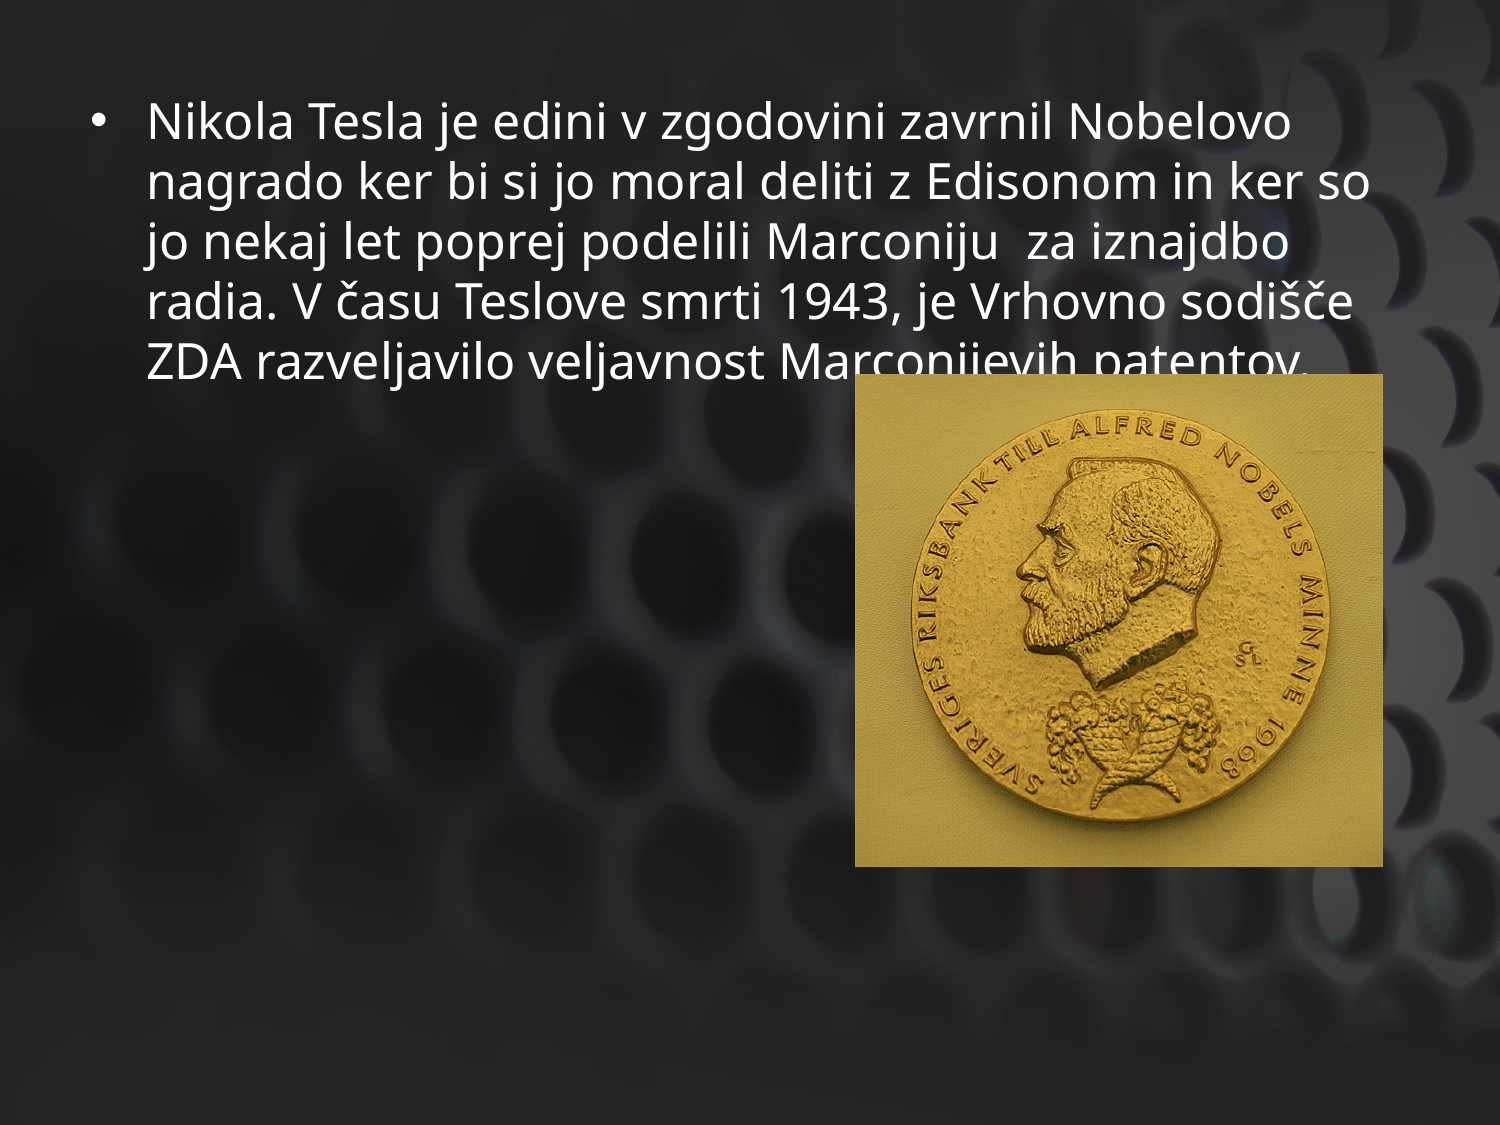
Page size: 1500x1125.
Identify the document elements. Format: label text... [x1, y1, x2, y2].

picture [0, 0, 1500, 1125]
list Nikola Tesla je edini v zgodovini zavrnil Nobelovo nagrado ker bi si jo moral deliti z Edisonom in ker so jo nekaj let poprej podelili Marconiju za iznajdbo radia. V času Teslove smrti 1943, je Vrhovno sodišče ZDA razveljavilo veljavnost Marconijevih patentov. [75, 82, 1425, 1005]
